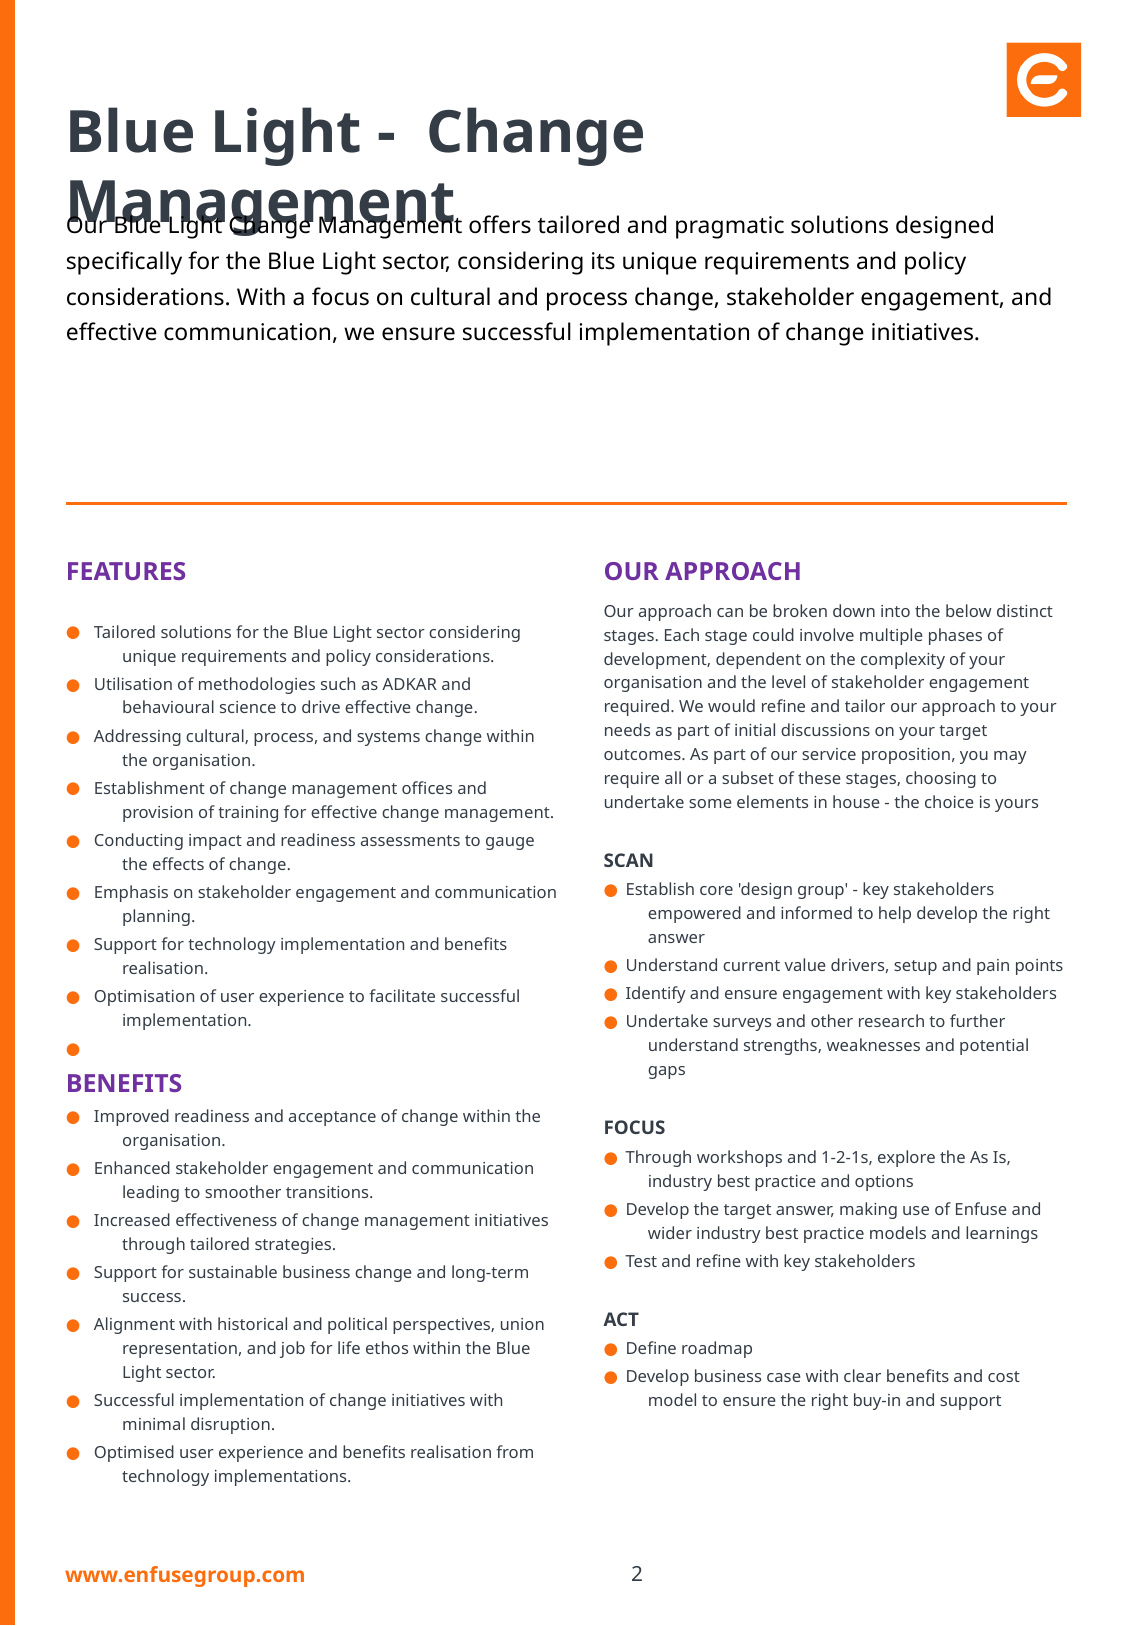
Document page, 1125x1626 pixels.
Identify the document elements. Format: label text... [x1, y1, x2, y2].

text_box Our Blue Light Change Management offers tailored and pragmatic solutions designed specifically for the Blue Light sector, considering its unique requirements and policy considerations. With a focus on cultural and process change, stakeholder engagement, and effective communication, we ensure successful implementation of change initiatives. [65, 194, 1068, 297]
text_box Our approach can be broken down into the below distinct stages. Each stage could involve multiple phases of development, dependent on the complexity of your organisation and the level of stakeholder engagement required. We would refine and tailor our approach to your needs as part of initial discussions on your target outcomes. As part of our service proposition, you may require all or a subset of these stages, choosing to undertake some elements in house - the choice is yours SCAN Establish core 'design group' - key stakeholders empowered and informed to help develop the right answer Understand current value drivers, setup and pain points Identify and ensure engagement with key stakeholders Undertake surveys and other research to further understand strengths, weaknesses and potential gaps FOCUS Through workshops and 1-2-1s, explore the As Is, industry best practice and options Develop the target answer, making use of Enfuse and wider industry best practice models and learnings Test and refine with key stakeholders ACT Define roadmap Develop business case with clear benefits and cost model to ensure the right buy-in and support [603, 594, 1068, 1485]
text_box Blue Light - Change Management [65, 86, 939, 189]
text_box Tailored solutions for the Blue Light sector considering unique requirements and policy considerations. Utilisation of methodologies such as ADKAR and behavioural science to drive effective change. Addressing cultural, process, and systems change within the organisation. Establishment of change management offices and provision of training for effective change management. Conducting impact and readiness assessments to gauge the effects of change. Emphasis on stakeholder engagement and communication planning. Support for technology implementation and benefits realisation. Optimisation of user experience to facilitate successful implementation. BENEFITS Improved readiness and acceptance of change within the organisation. Enhanced stakeholder engagement and communication leading to smoother transitions. Increased effectiveness of change management initiatives through tailored strategies. Support for sustainable business change and long-term success. Alignment with historical and political perspectives, union representation, and job for life ethos within the Blue Light sector. Successful implementation of change initiatives with minimal disruption. Optimised user experience and benefits realisation from technology implementations. [65, 609, 563, 1506]
text_box FEATURES [65, 542, 530, 594]
text_box OUR APPROACH [603, 542, 1068, 594]
